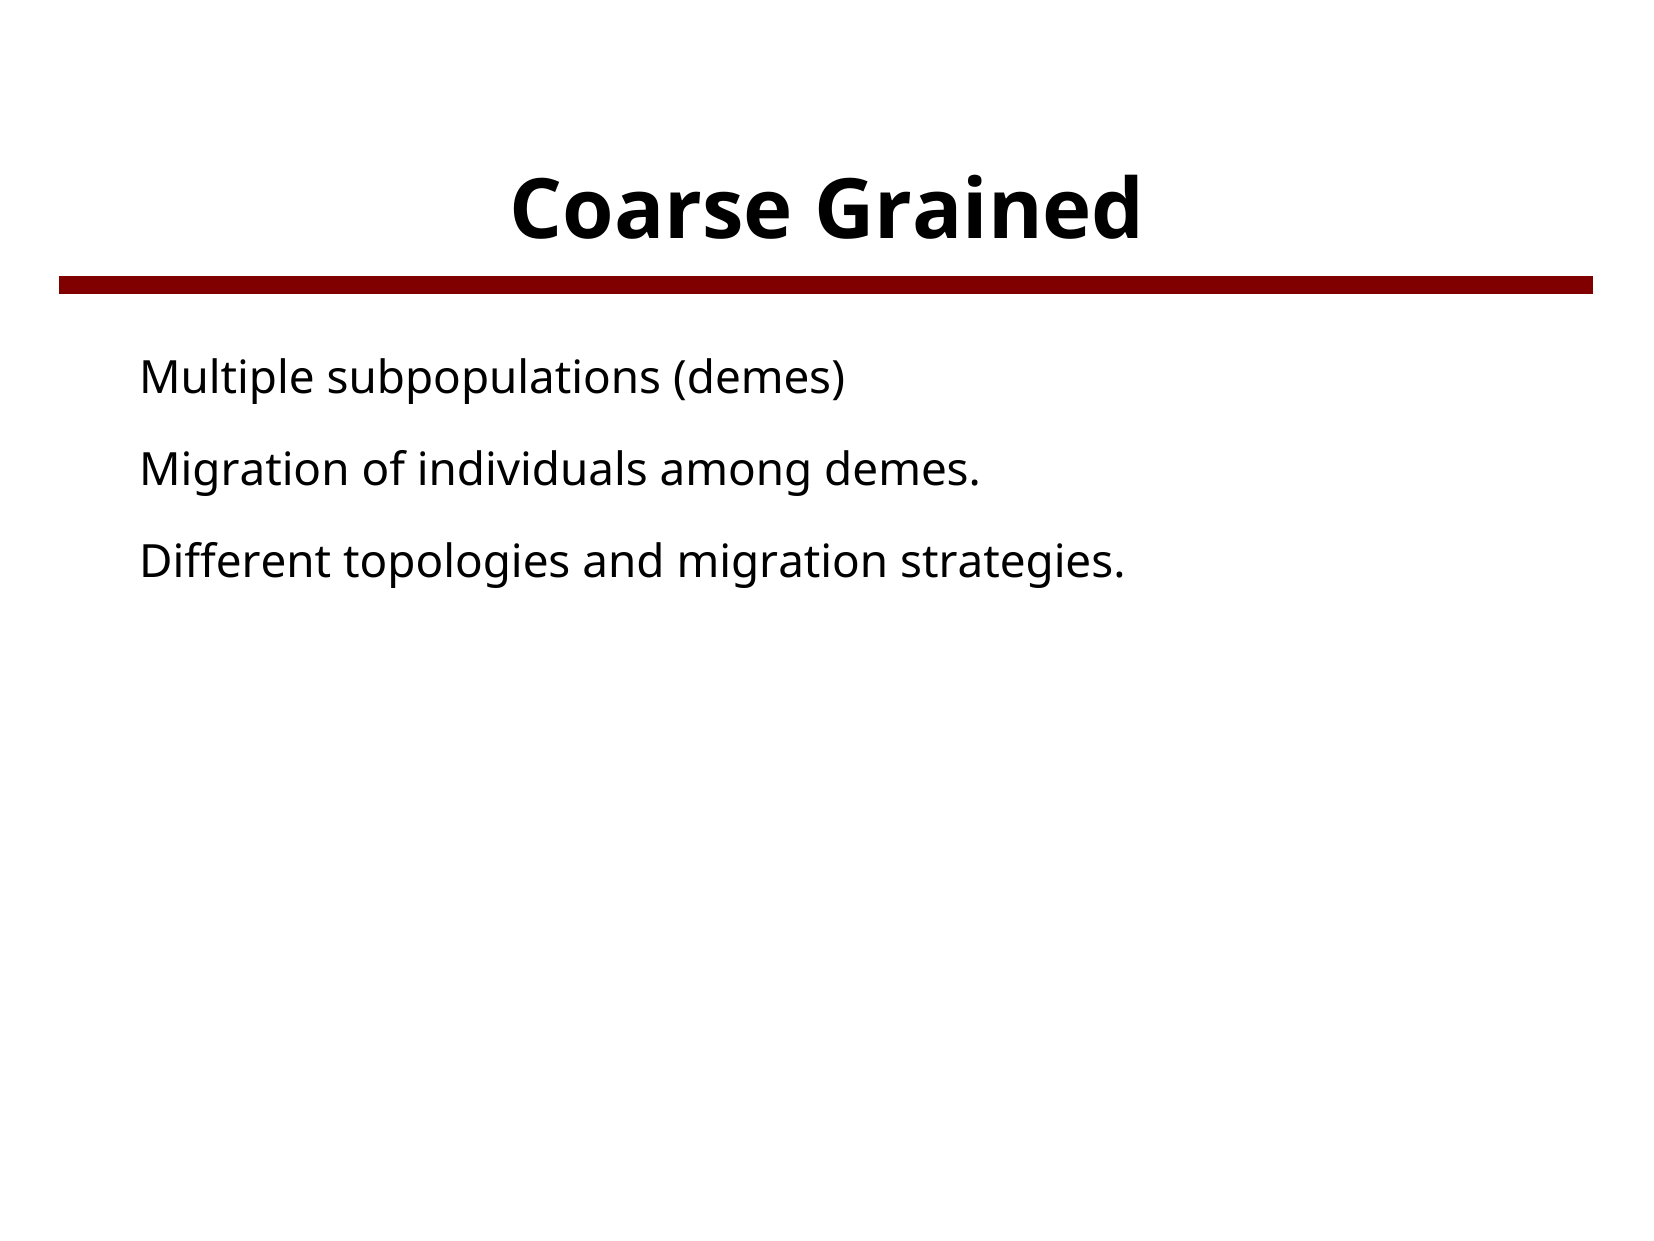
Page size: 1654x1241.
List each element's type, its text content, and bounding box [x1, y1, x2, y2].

title Coarse Grained [121, 102, 1534, 311]
list Multiple subpopulations (demes) Migration of individuals among demes. Different topologies and migration strategies. [121, 344, 1534, 1127]
